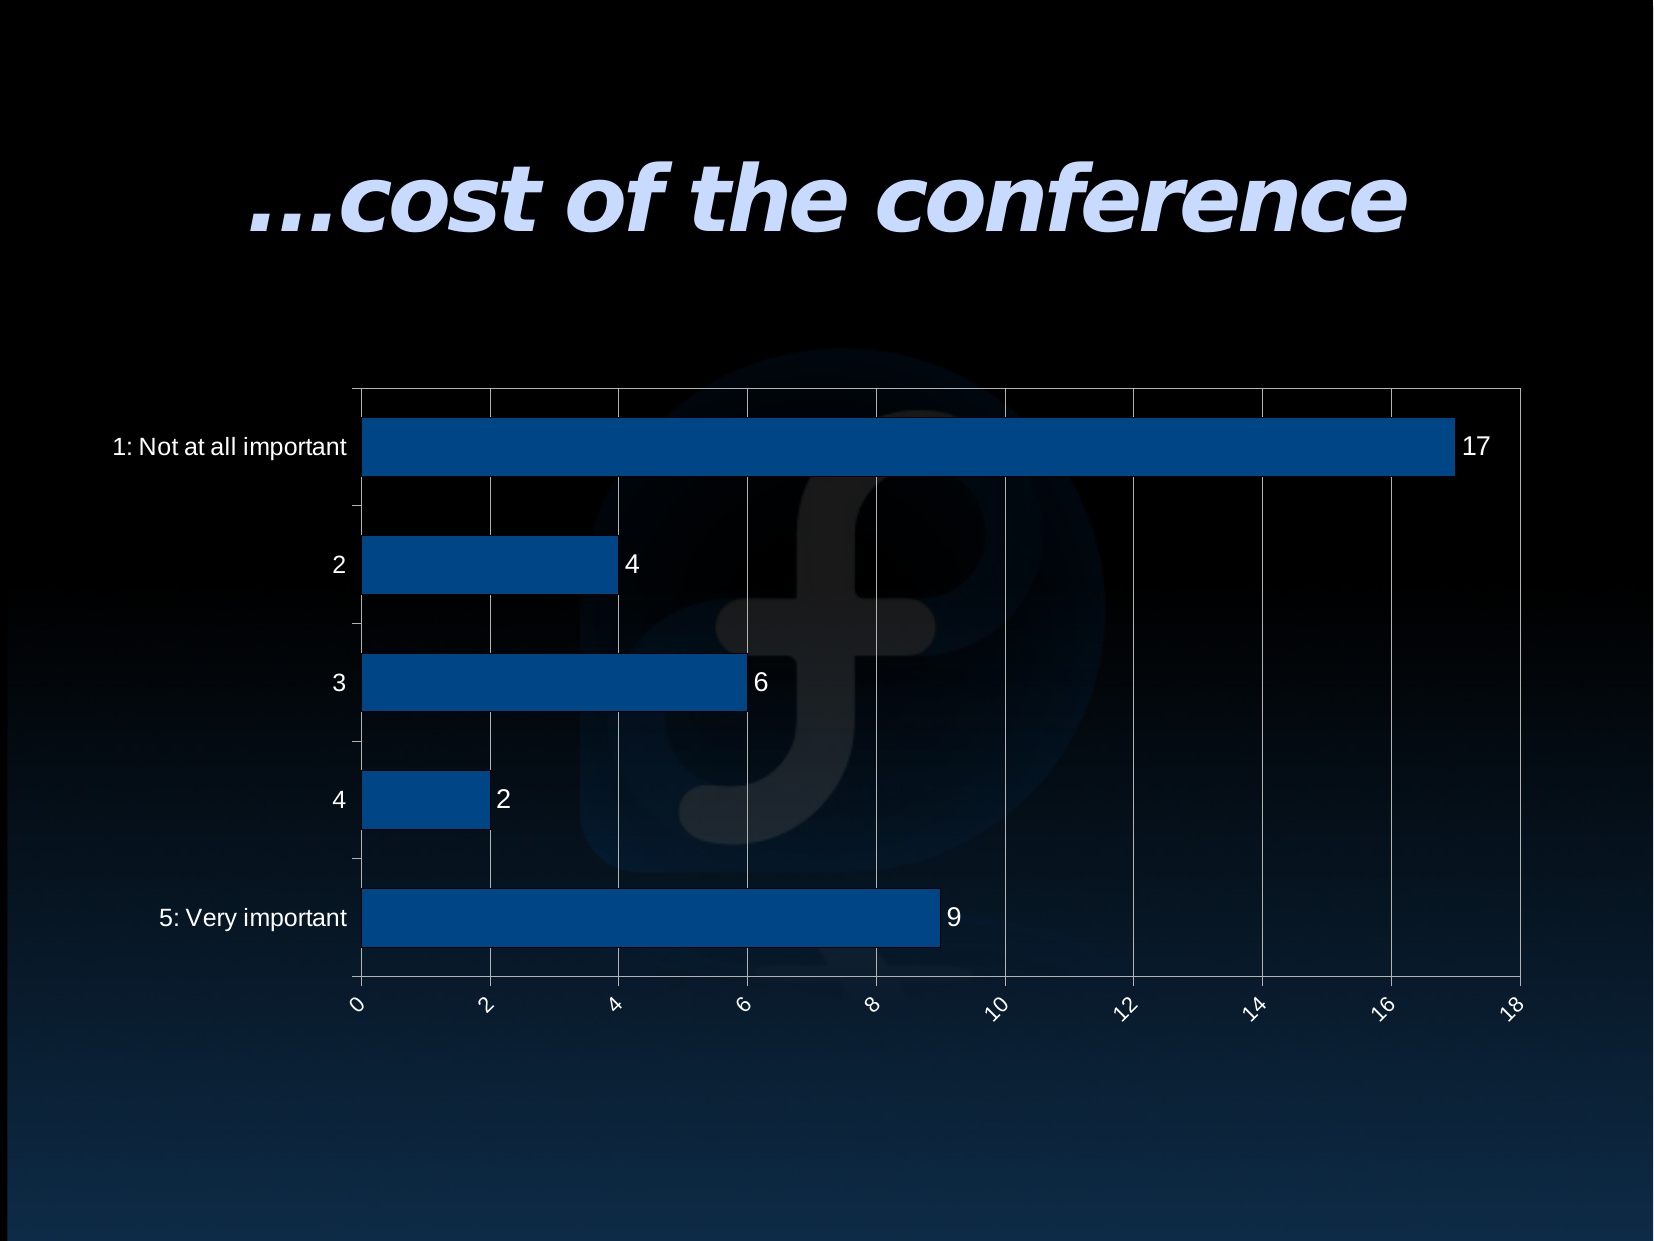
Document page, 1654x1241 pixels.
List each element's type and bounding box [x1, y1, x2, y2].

picture [7, 6, 1654, 1241]
chart [361, 417, 1456, 477]
